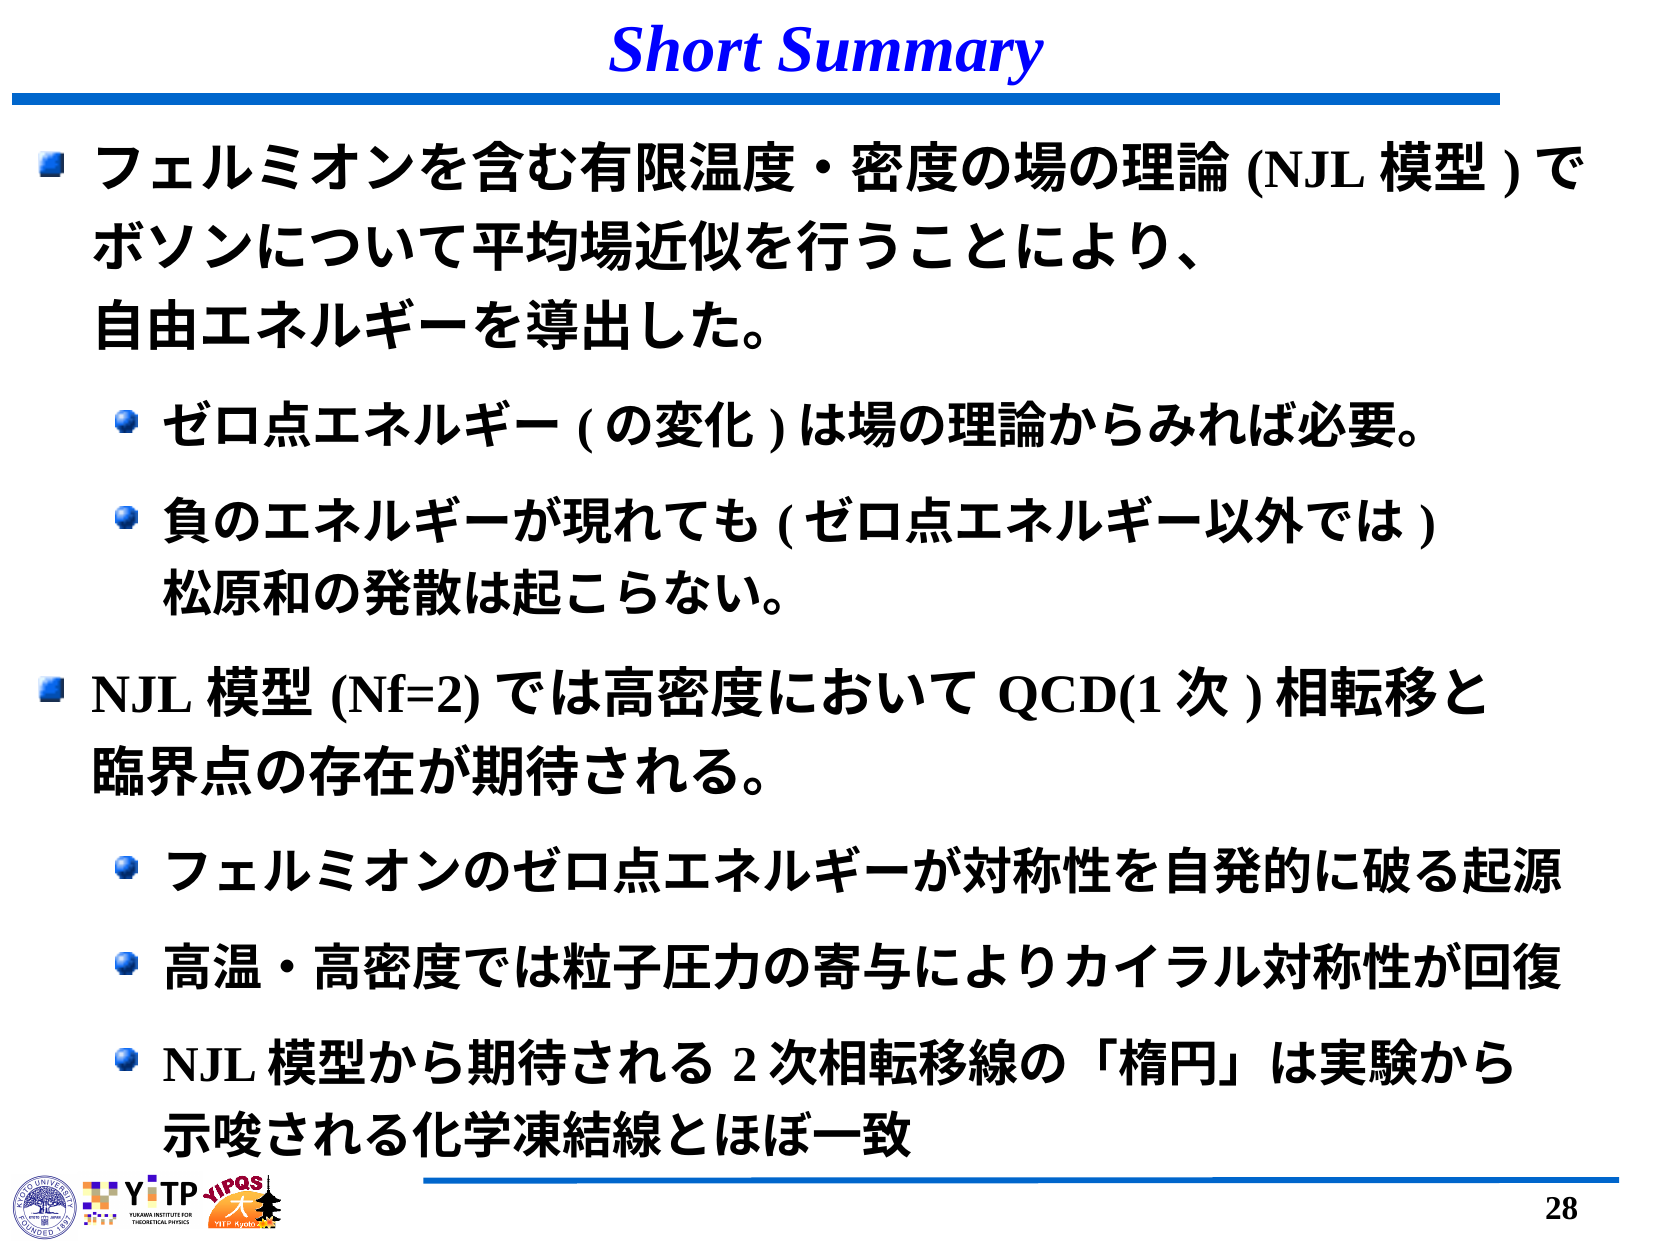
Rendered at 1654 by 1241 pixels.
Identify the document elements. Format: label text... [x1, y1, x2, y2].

title Short Summary [0, 0, 1654, 99]
list フェルミオンを含む有限温度・密度の場の理論(NJL模型)で ボソンについて平均場近似を行うことにより、 自由エネルギーを導出した。 ゼロ点エネルギー(の変化)は場の理論からみれば必要。 負のエネルギーが現れても(ゼロ点エネルギー以外では) 松原和の発散は起こらない。 NJL模型(Nf=2)では高密度においてQCD(1次)相転移と 臨界点の存在が期待される。 フェルミオンのゼロ点エネルギーが対称性を自発的に破る起源 高温・高密度では粒子圧力の寄与によりカイラル対称性が回復 NJL模型から期待される2次相転移線の「楕円」は実験から 示唆される化学凍結線とほぼ一致 [20, 124, 1621, 1146]
picture [11, 1170, 281, 1241]
